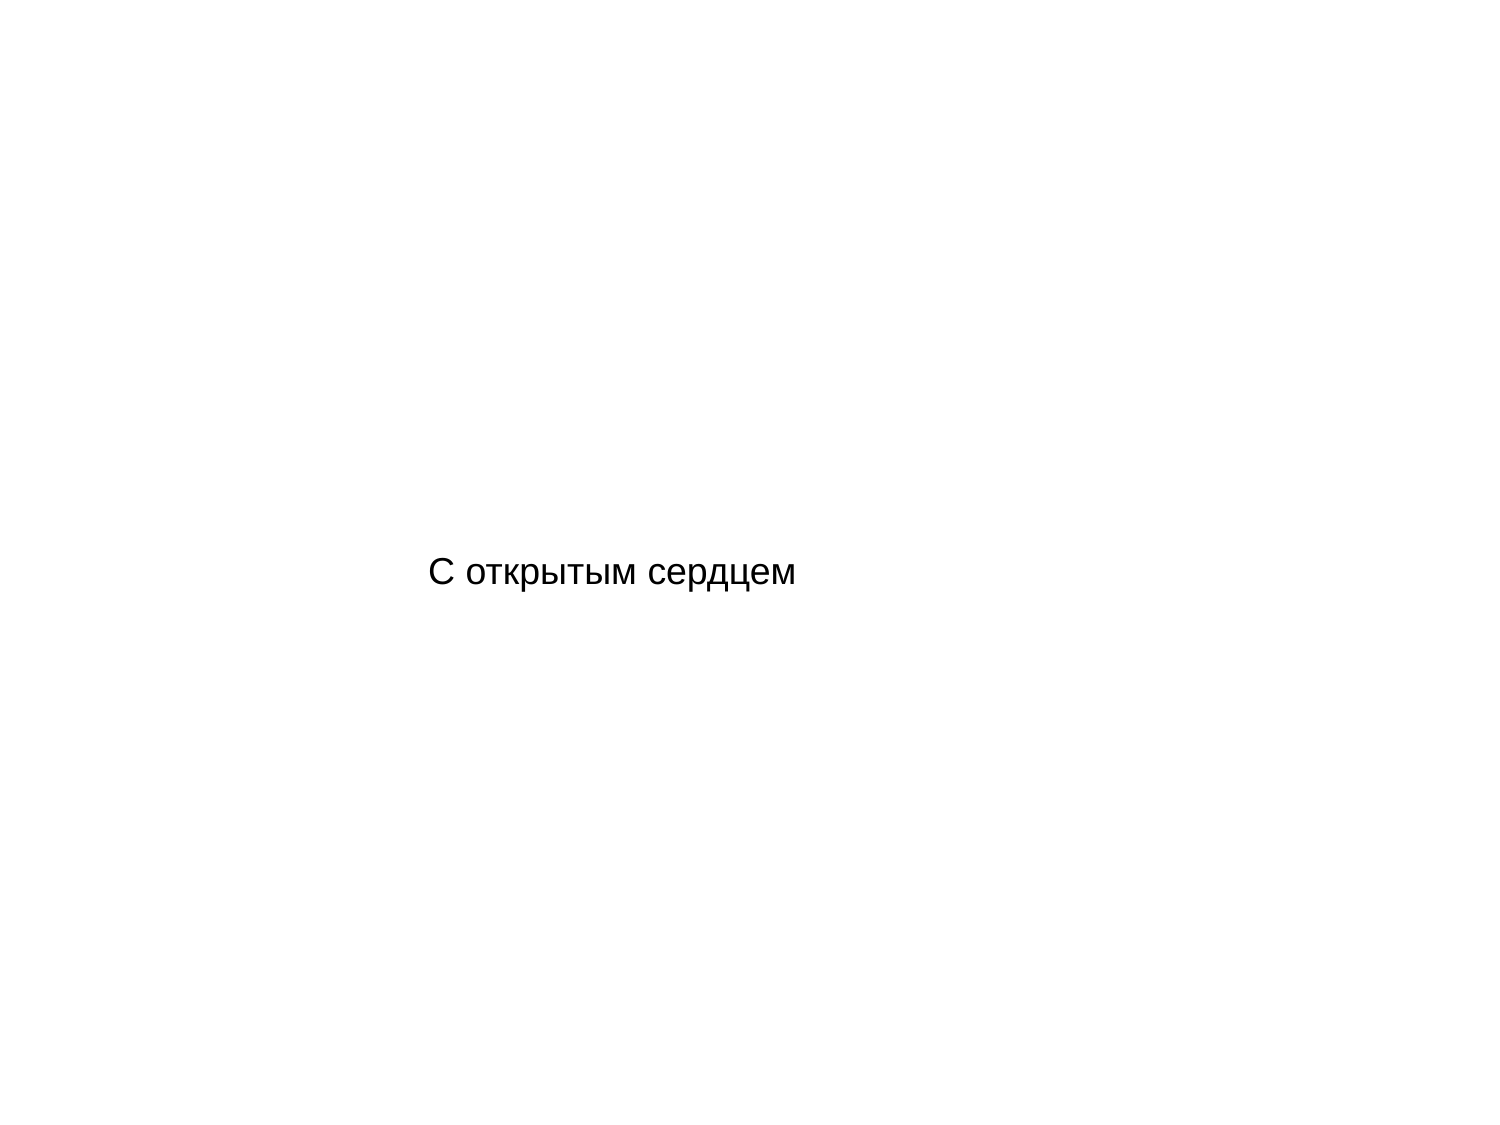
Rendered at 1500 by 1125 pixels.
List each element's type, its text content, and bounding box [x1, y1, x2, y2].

text_box С открытым сердцем [413, 543, 812, 601]
